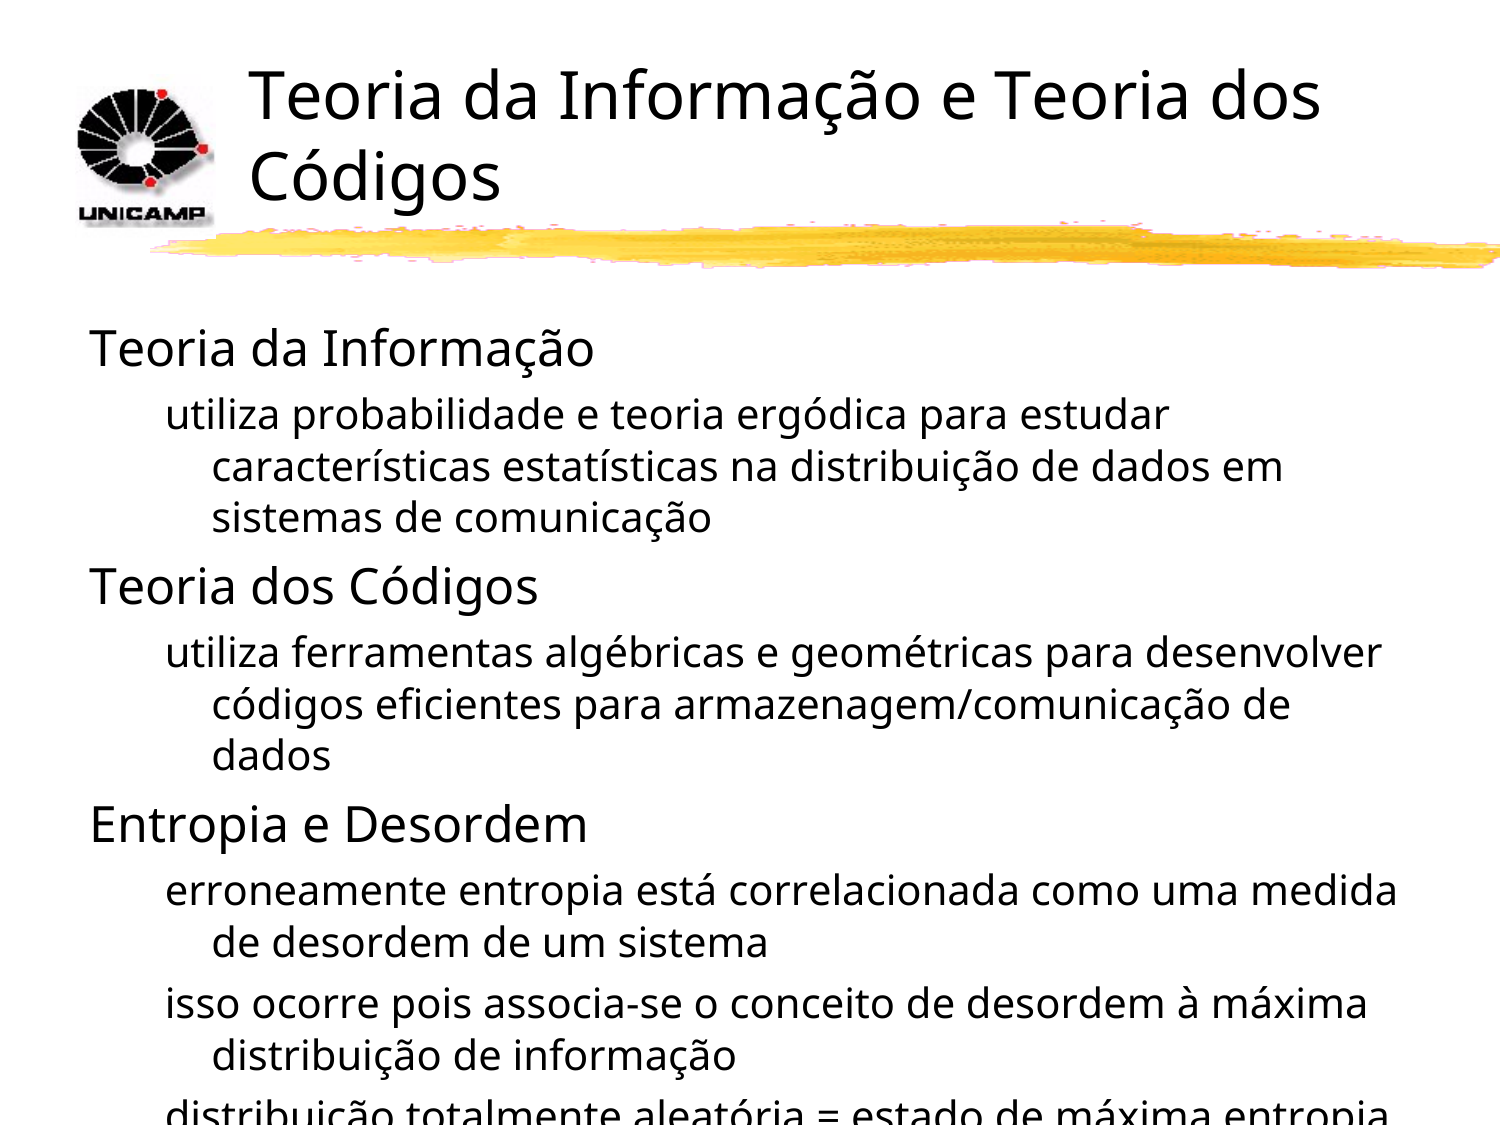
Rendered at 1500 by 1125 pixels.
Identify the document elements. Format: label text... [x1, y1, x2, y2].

list Teoria da Informação utiliza probabilidade e teoria ergódica para estudar características estatísticas na distribuição de dados em sistemas de comunicação Teoria dos Códigos utiliza ferramentas algébricas e geométricas para desenvolver códigos eficientes para armazenagem/comunicação de dados Entropia e Desordem erroneamente entropia está correlacionada como uma medida de desordem de um sistema isso ocorre pois associa-se o conceito de desordem à máxima distribuição de informação distribuição totalmente aleatória = estado de máxima entropia [74, 309, 1417, 1069]
picture [75, 74, 1500, 279]
title Teoria da Informação e Teoria dos Códigos [233, 37, 1434, 225]
